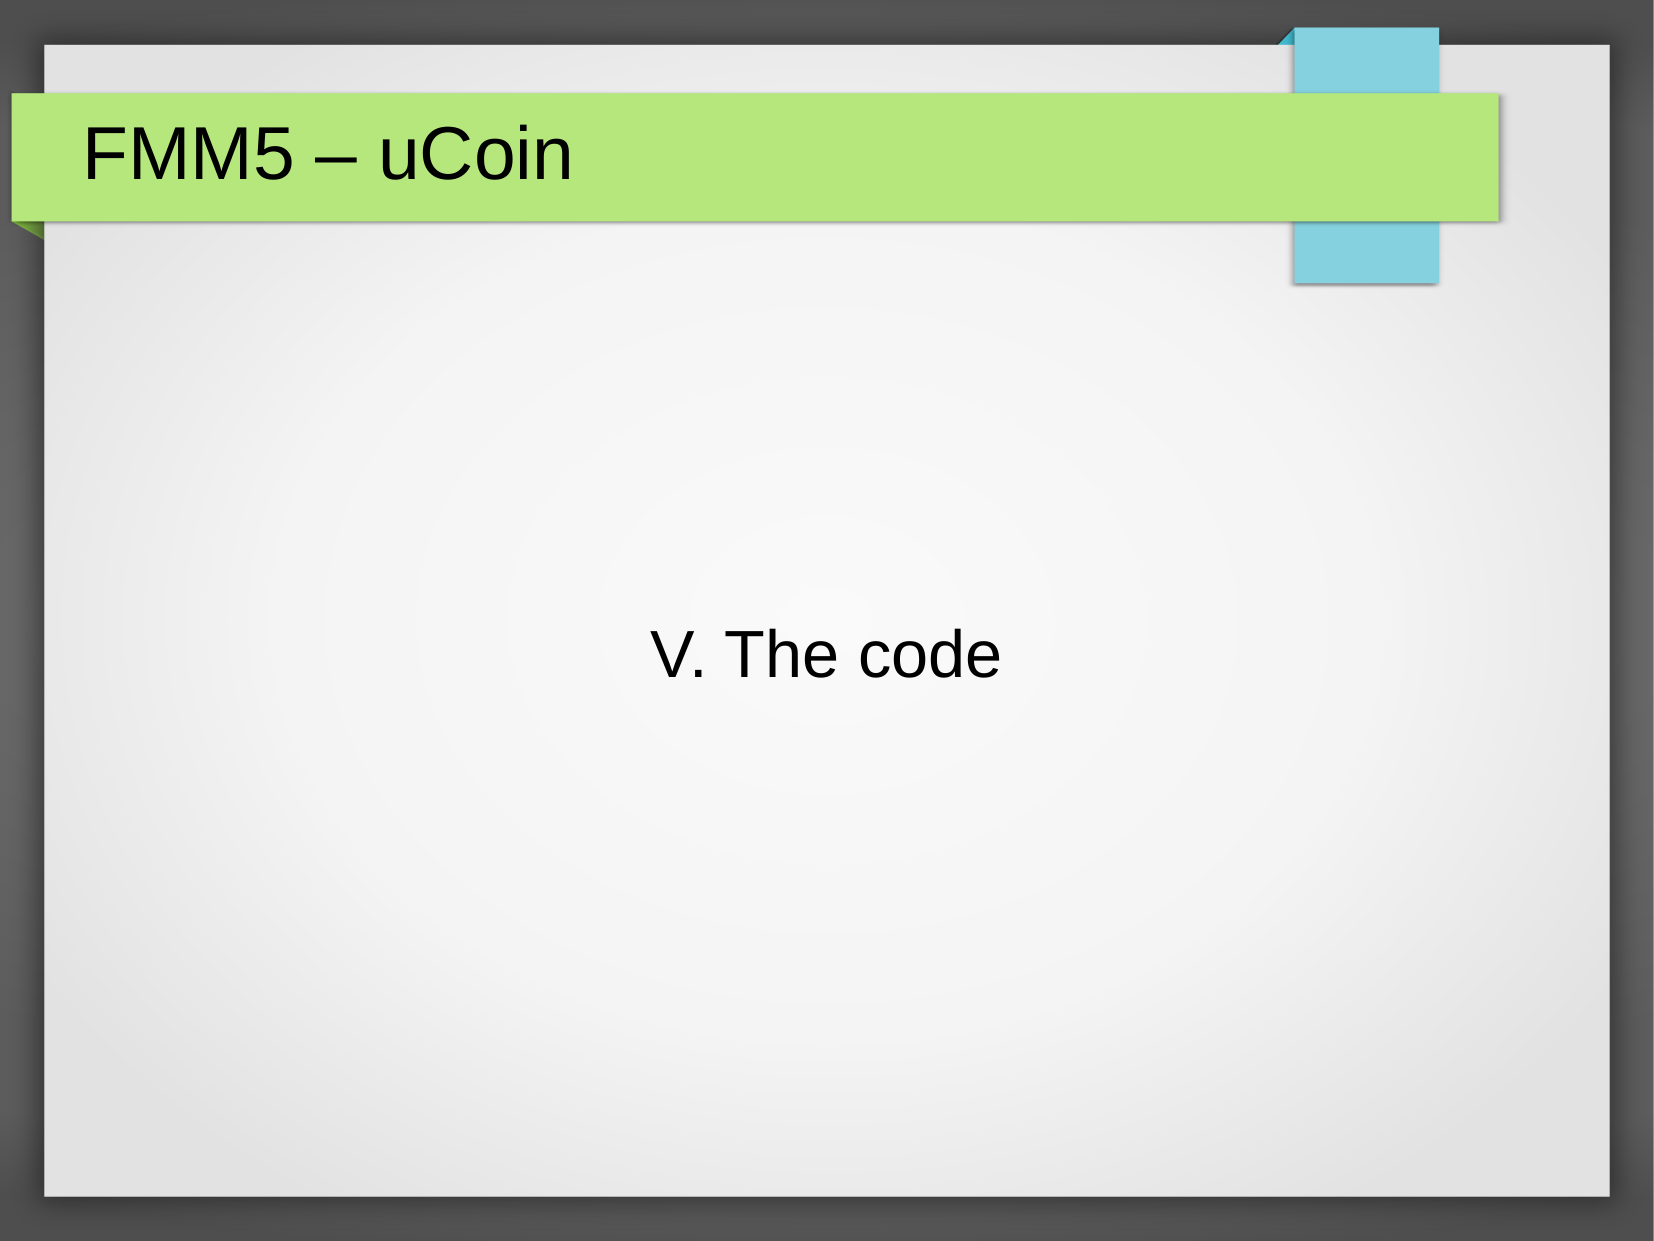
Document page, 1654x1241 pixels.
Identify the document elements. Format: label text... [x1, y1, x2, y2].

title FMM5 – uCoin [82, 94, 1264, 213]
picture [0, 0, 1654, 1241]
subtitle V. The code [82, 295, 1571, 1015]
